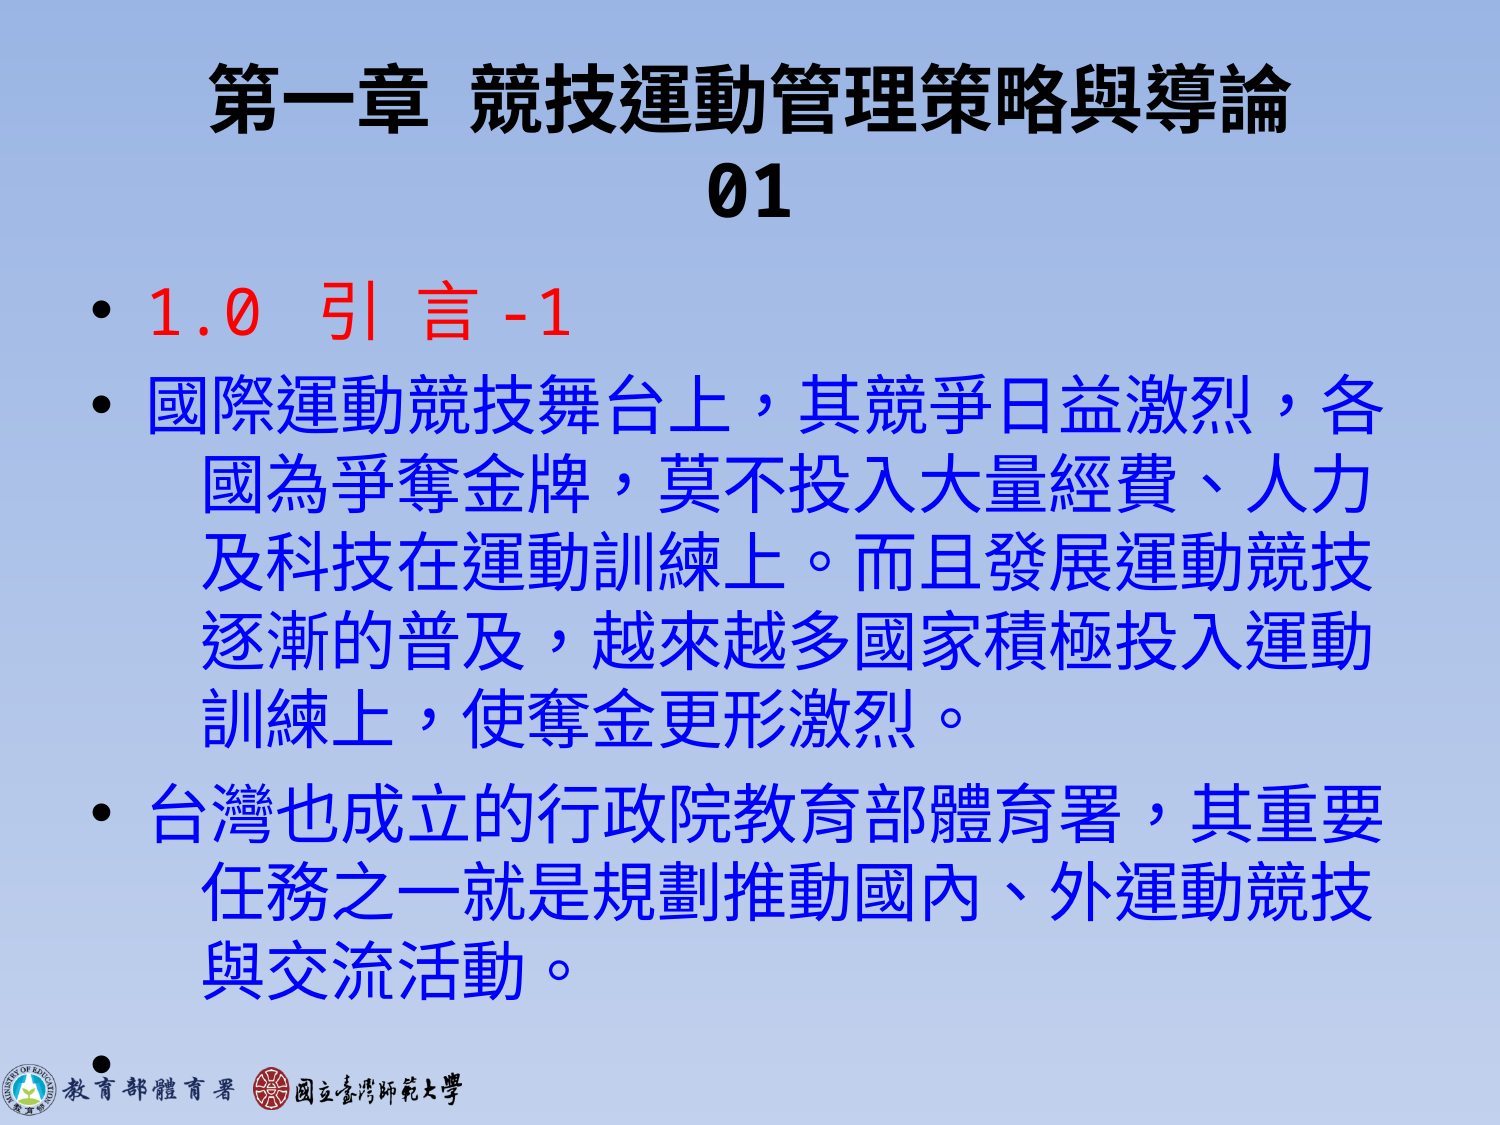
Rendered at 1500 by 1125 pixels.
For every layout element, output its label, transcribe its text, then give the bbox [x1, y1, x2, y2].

list 1.0 引 言-1 國際運動競技舞台上，其競爭日益激烈，各國為爭奪金牌，莫不投入大量經費、人力及科技在運動訓練上。而且發展運動競技逐漸的普及，越來越多國家積極投入運動訓練上，使奪金更形激烈。 台灣也成立的行政院教育部體育署，其重要任務之一就是規劃推動國內、外運動競技與交流活動。 [75, 262, 1426, 1019]
title 第一章 競技運動管理策略與導論 01 [75, 45, 1426, 233]
